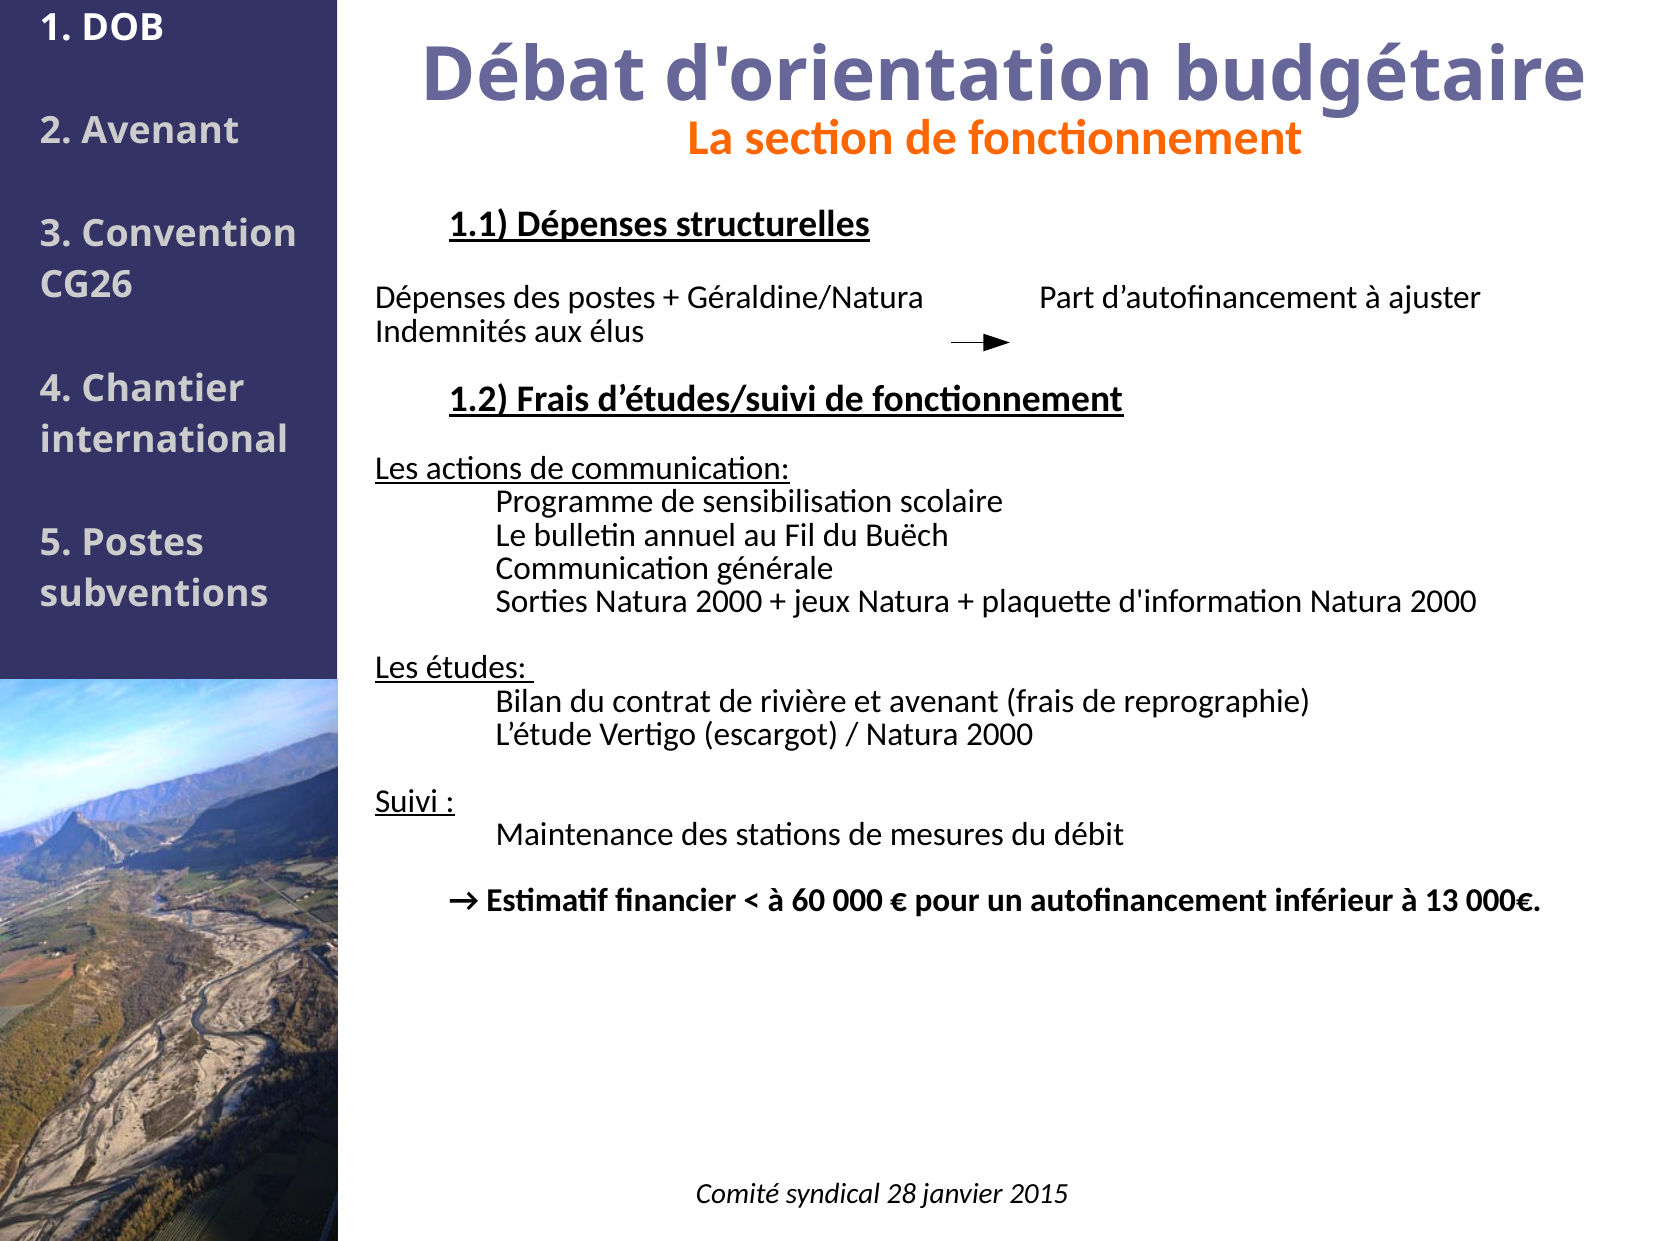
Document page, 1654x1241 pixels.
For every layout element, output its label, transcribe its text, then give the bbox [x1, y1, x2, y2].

text_box Débat d'orientation budgétaire [324, 11, 1654, 271]
text_box La section de fonctionnement 1.1) Dépenses structurelles Dépenses des postes + Géraldine/Natura Part d’autofinancement à ajuster Indemnités aux élus 1.2) Frais d’études/suivi de fonctionnement Les actions de communication: Programme de sensibilisation scolaire Le bulletin annuel au Fil du Buëch Communication générale Sorties Natura 2000 + jeux Natura + plaquette d'information Natura 2000 Les études: Bilan du contrat de rivière et avenant (frais de reprographie) L’étude Vertigo (escargot) / Natura 2000 Suivi : Maintenance des stations de mesures du débit → Estimatif financier < à 60 000 € pour un autofinancement inférieur à 13 000€. [360, 109, 1630, 1158]
picture [0, 679, 338, 1241]
text_box 1. DOB 2. Avenant 3. Convention CG26 4. Chantier international 5. Postes subventions 6. Natura [0, 0, 338, 679]
